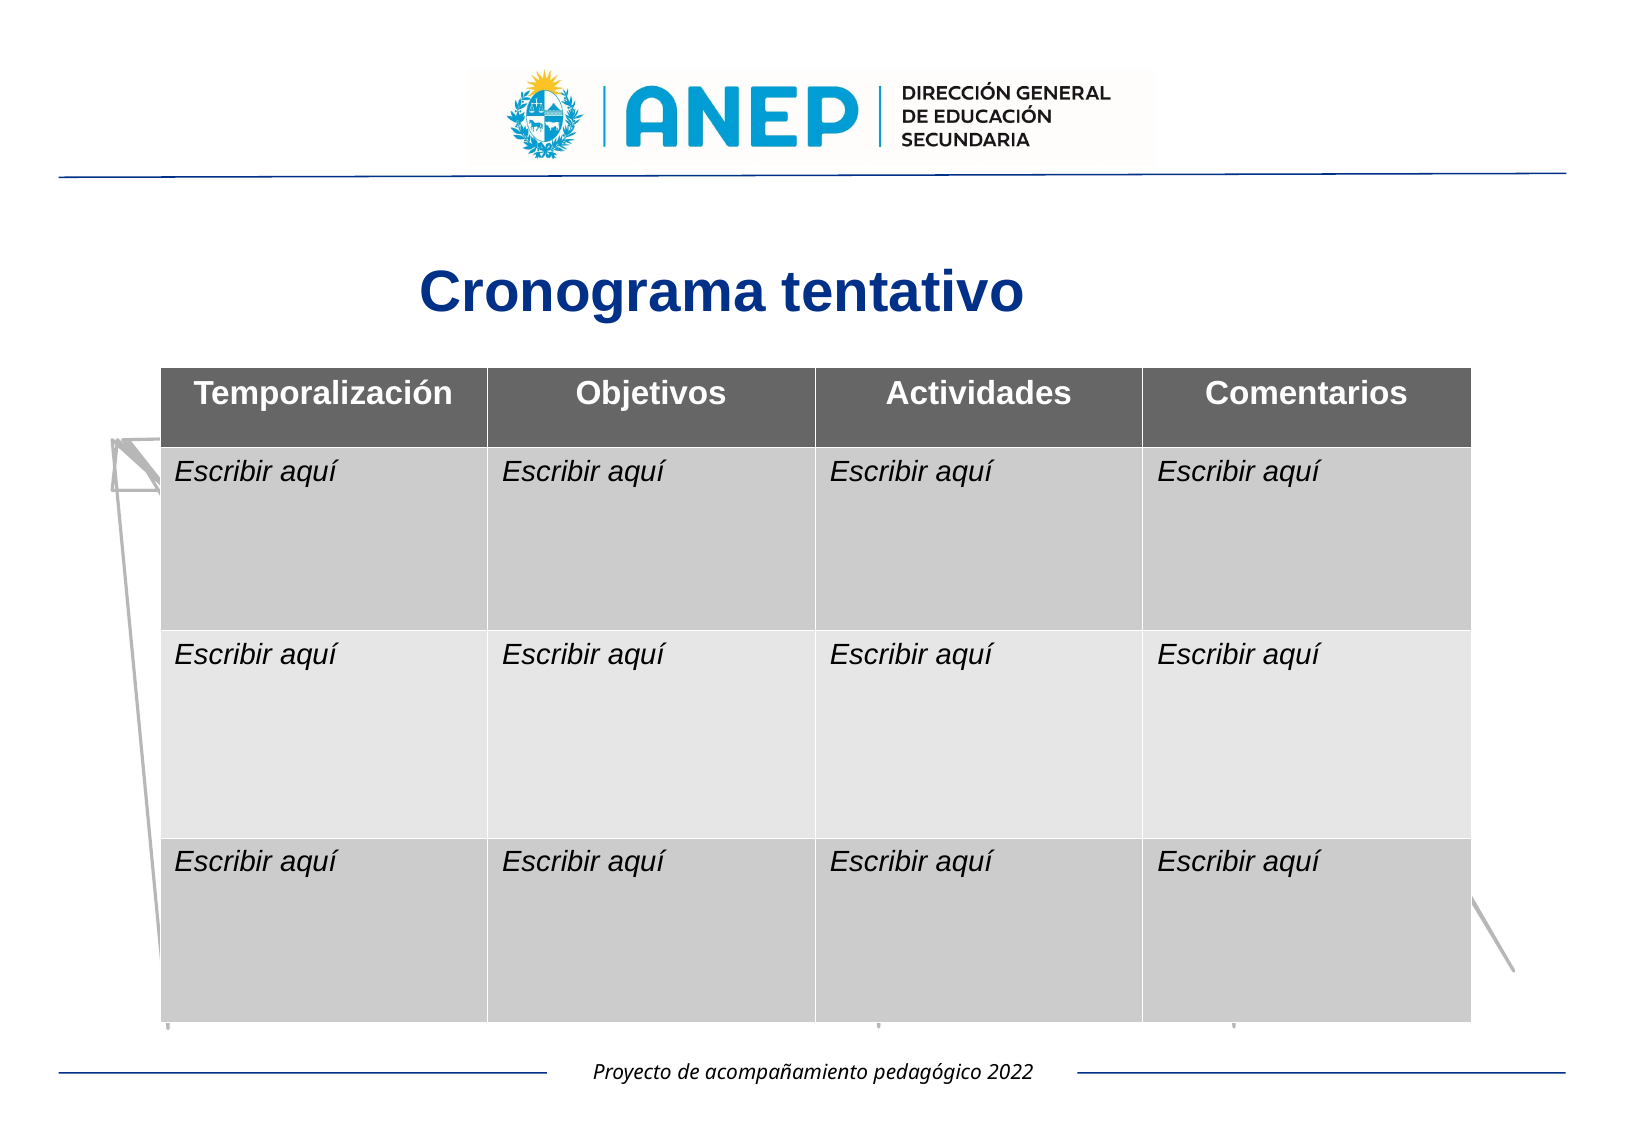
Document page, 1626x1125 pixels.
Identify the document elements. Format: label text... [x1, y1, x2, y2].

text_box [112, 439, 160, 944]
table_cell Escribir aquí [816, 448, 1142, 630]
table_cell Escribir aquí [1143, 839, 1471, 1022]
table_cell Escribir aquí [816, 631, 1142, 838]
picture [468, 69, 1156, 166]
table_cell Escribir aquí [161, 631, 487, 838]
table_cell Escribir aquí [161, 448, 487, 630]
table_header Objetivos [488, 368, 815, 447]
table_cell Escribir aquí [1143, 448, 1471, 630]
title Cronograma tentativo [404, 236, 1052, 333]
table_cell Escribir aquí [816, 839, 1142, 1022]
table_cell Escribir aquí [488, 631, 815, 838]
text_box [1472, 898, 1514, 972]
table_header Temporalización [161, 368, 487, 447]
table_cell Escribir aquí [488, 839, 815, 1022]
table_cell Escribir aquí [1143, 631, 1471, 838]
table_header Actividades [816, 368, 1142, 447]
title Proyecto de acompañamiento pedagógico 2022 [224, 1041, 1403, 1092]
table_cell Escribir aquí [488, 448, 815, 630]
table_cell Escribir aquí [161, 839, 487, 1022]
table_header Comentarios [1143, 368, 1471, 447]
